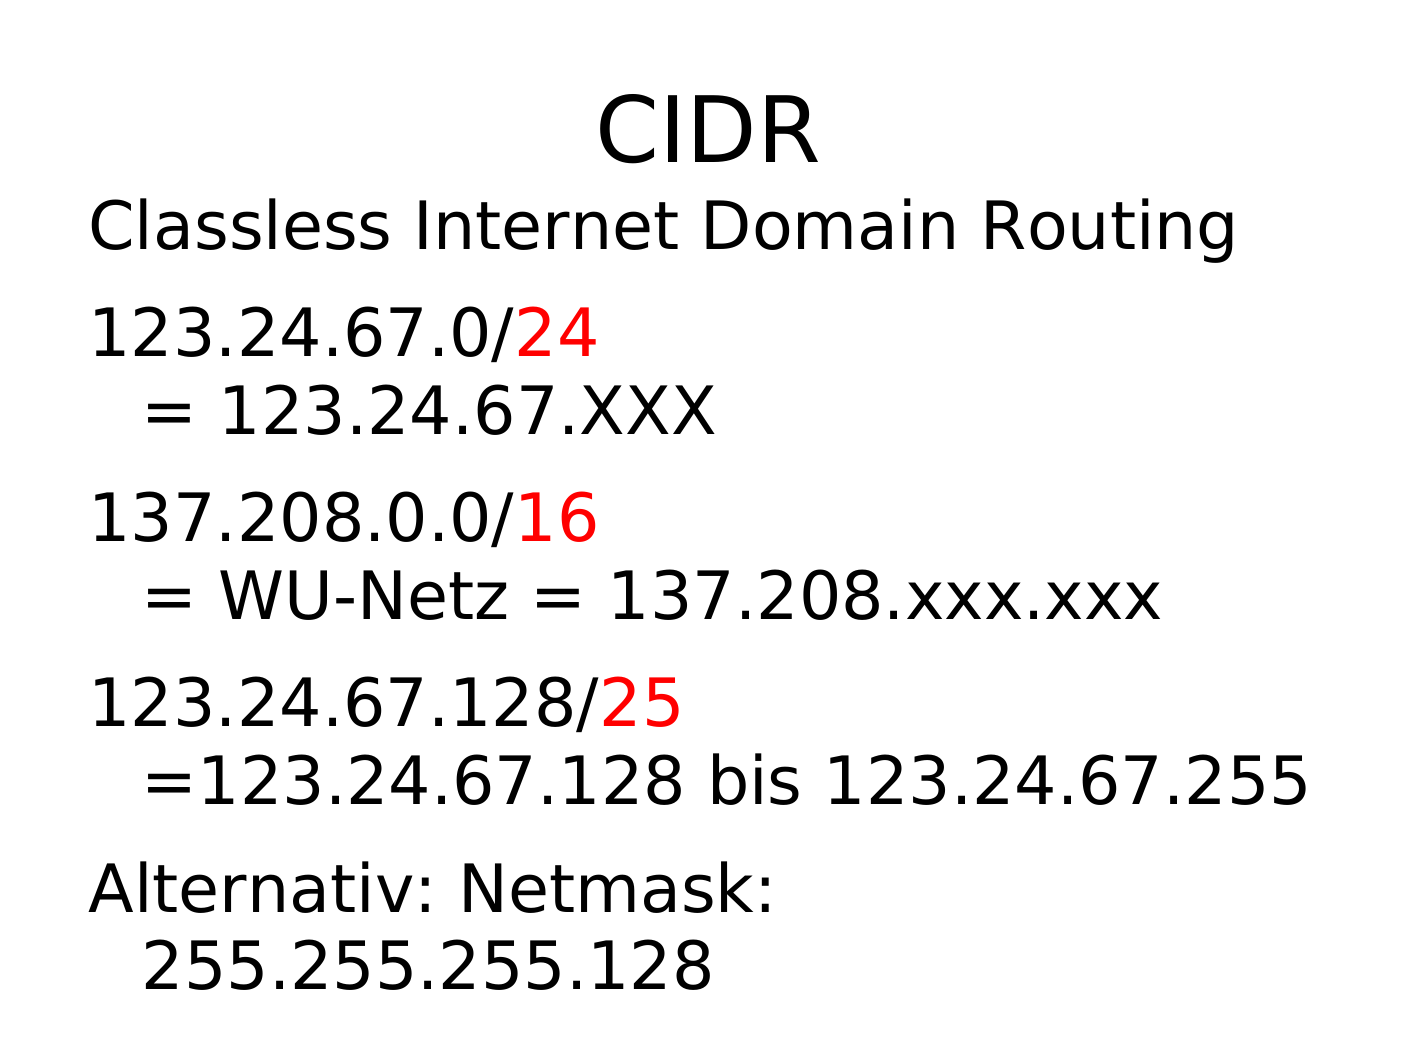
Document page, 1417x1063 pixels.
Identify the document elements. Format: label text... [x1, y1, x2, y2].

list Classless Internet Domain Routing 123.24.67.0/24 = 123.24.67.XXX 137.208.0.0/16 = WU-Netz = 137.208.xxx.xxx 123.24.67.128/25 =123.24.67.128 bis 123.24.67.255 Alternativ: Netmask: 255.255.255.128 [70, 187, 1346, 1051]
title CIDR [70, 49, 1346, 187]
